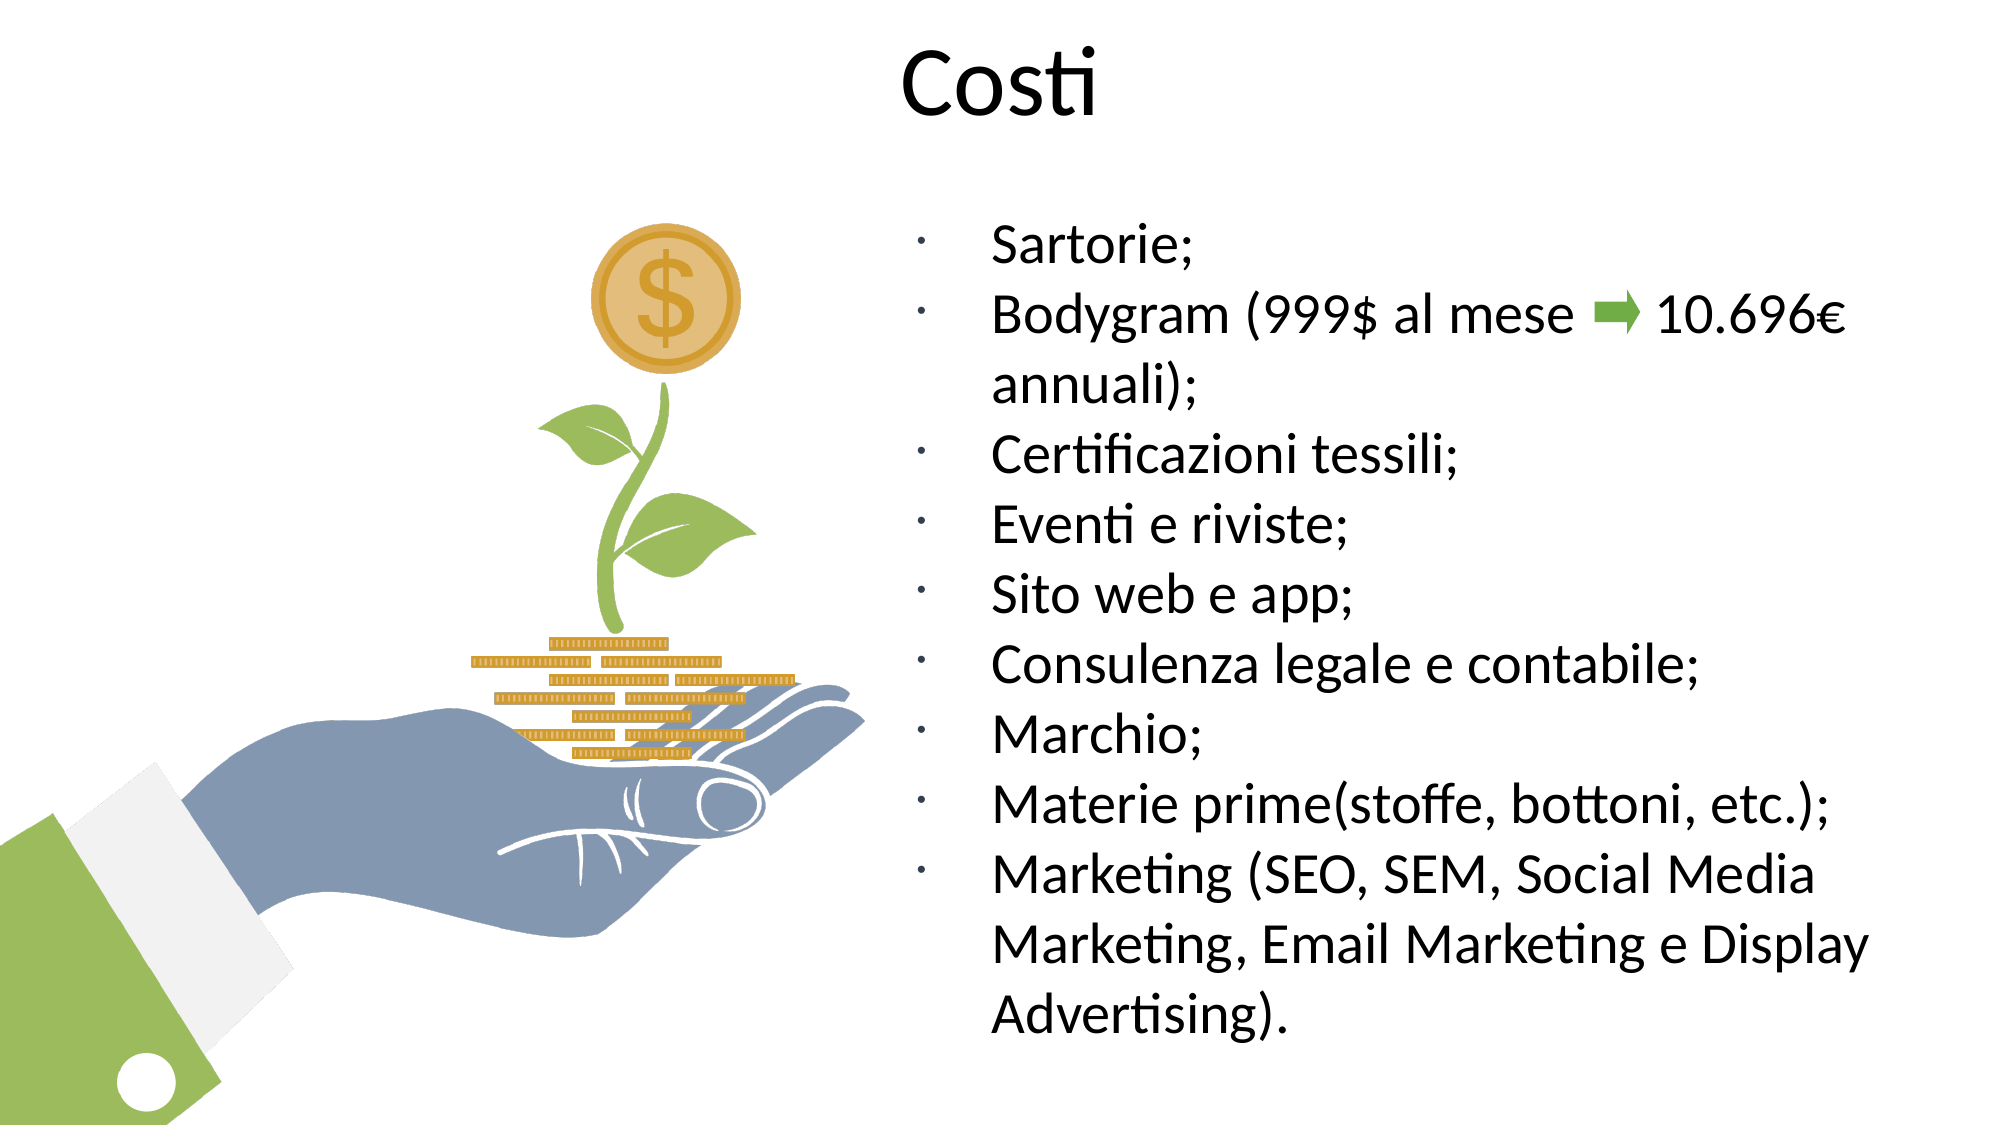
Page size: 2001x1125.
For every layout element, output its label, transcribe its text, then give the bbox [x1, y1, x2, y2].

text_box Sartorie; Bodygram (999$ al mese 10.696€ annuali); Certificazioni tessili; Eventi e riviste; Sito web e app; Consulenza legale e contabile; Marchio; Materie prime(stoffe, bottoni, etc.); Marketing (SEO, SEM, Social Media Marketing, Email Marketing e Display Advertising). [902, 197, 2000, 1125]
picture [0, 223, 865, 1125]
text_box Costi [0, 0, 2000, 144]
text_box [1595, 293, 1640, 331]
